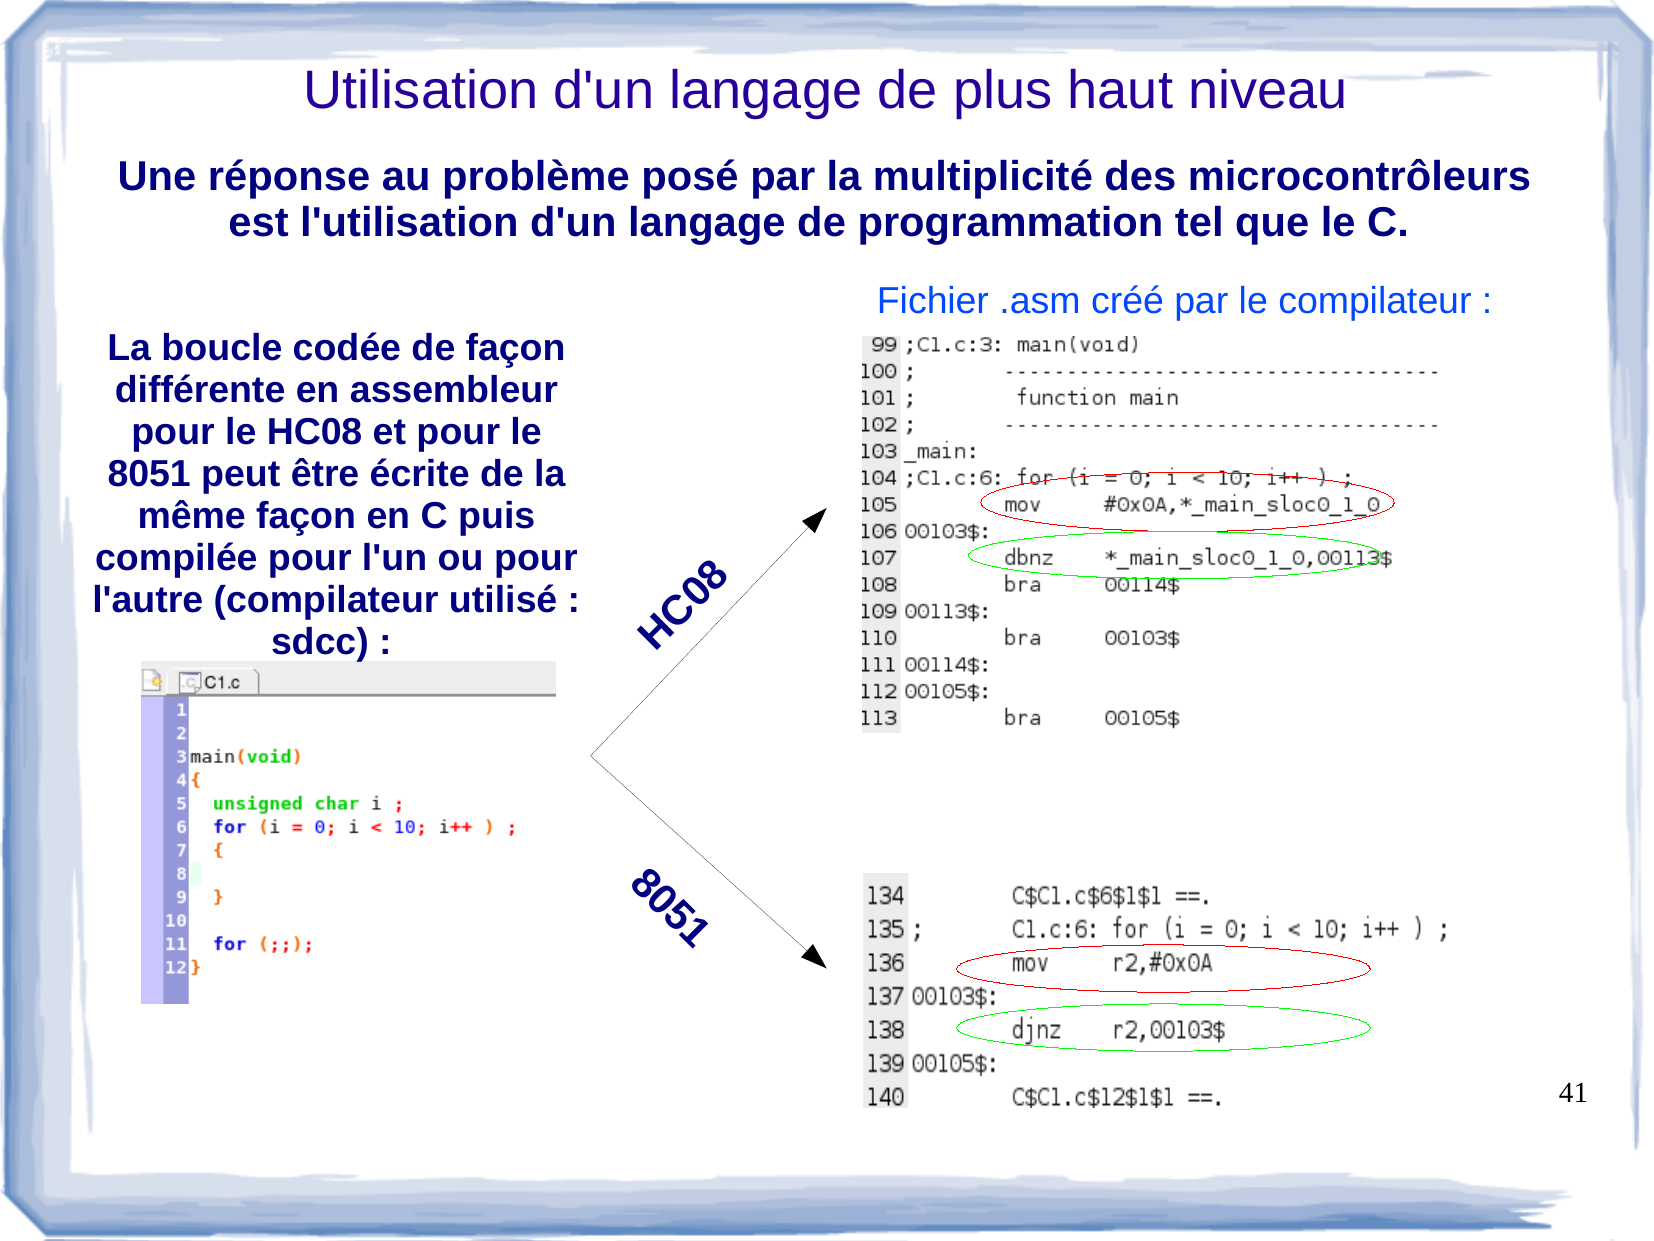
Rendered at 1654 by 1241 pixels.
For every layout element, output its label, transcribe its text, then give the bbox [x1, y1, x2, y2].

text_box HC08 [590, 511, 776, 697]
text_box 8051 [578, 814, 765, 1001]
picture [0, 0, 1654, 1241]
text_box Une réponse au problème posé par la multiplicité des microcontrôleurs est l'utilisation d'un langage de programmation tel que le C. [98, 145, 1551, 300]
title Utilisation d'un langage de plus haut niveau [82, 49, 1571, 130]
text_box Fichier .asm créé par le compilateur : [862, 271, 1548, 329]
text_box La boucle codée de façon différente en assembleur pour le HC08 et pour le 8051 peut être écrite de la même façon en C puis compilée pour l'un ou pour l'autre (compilateur utilisé : sdcc) : [70, 318, 603, 670]
